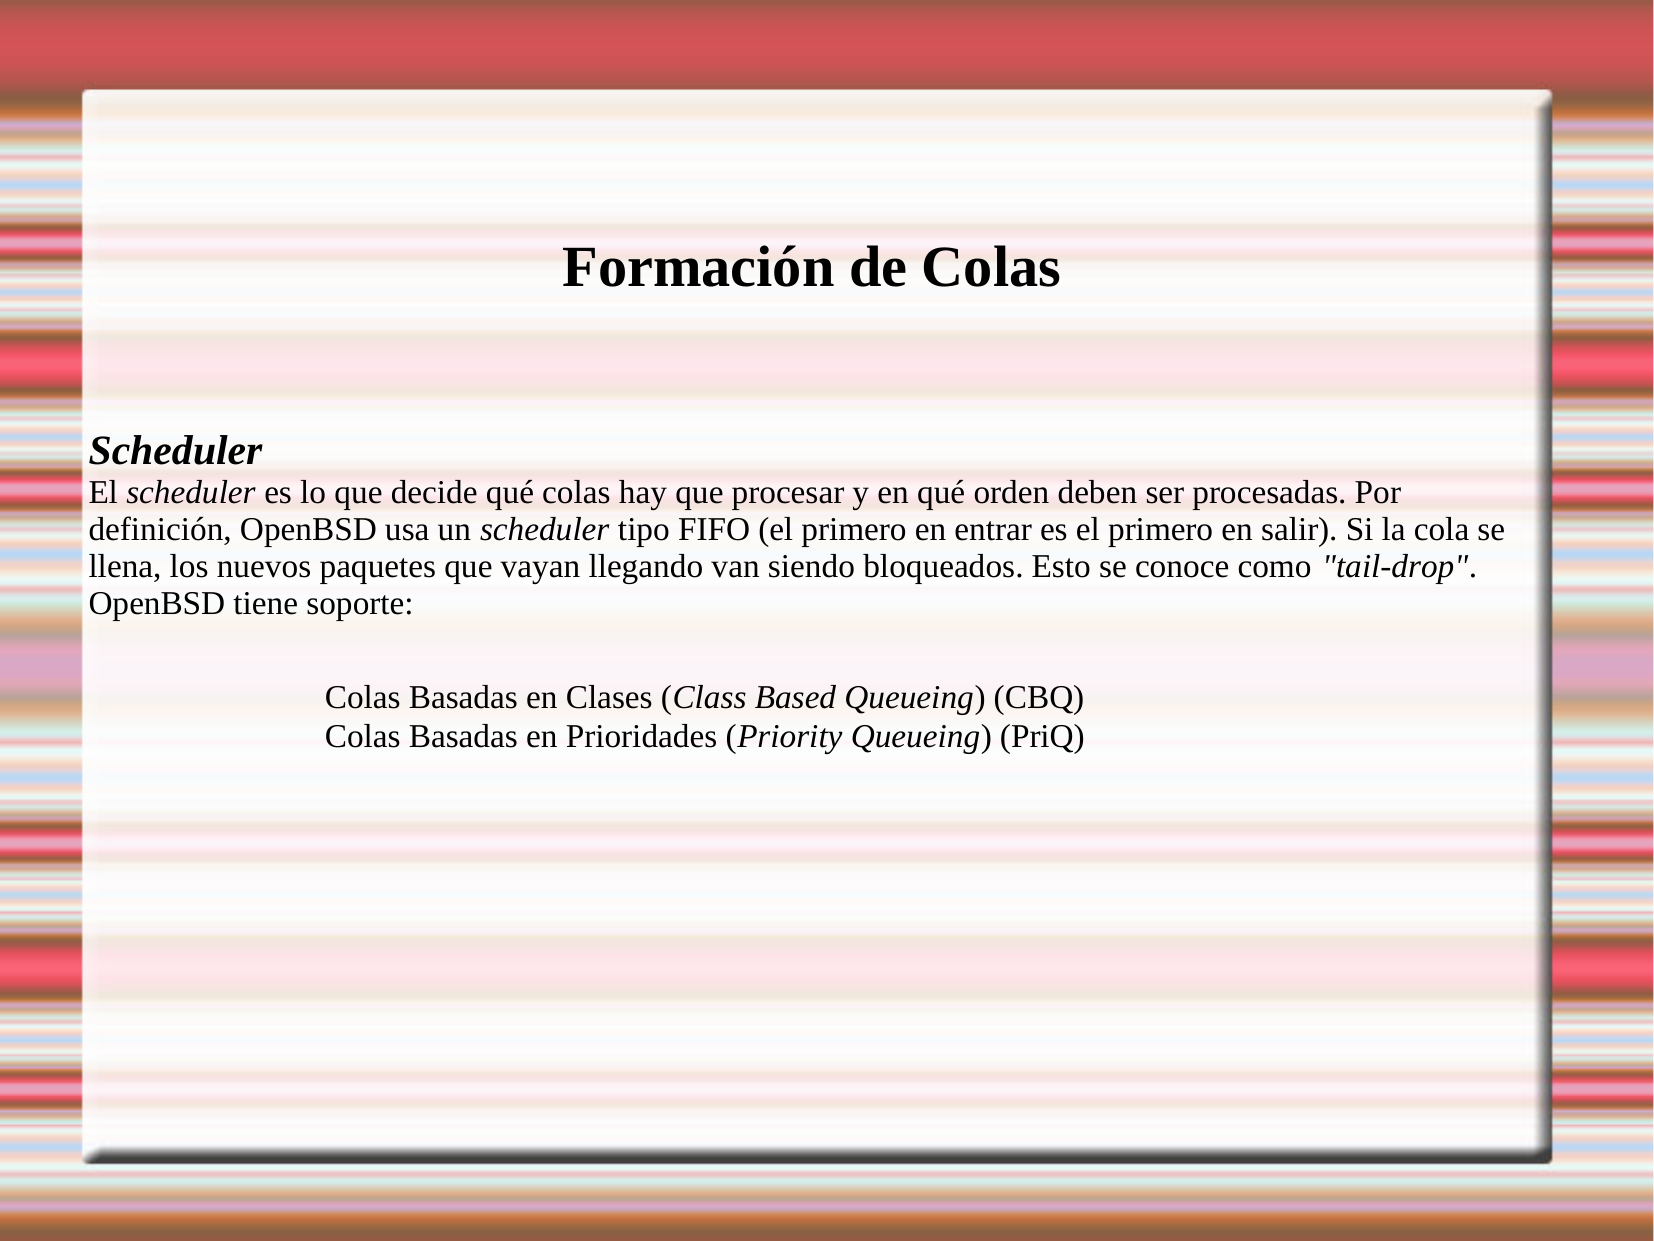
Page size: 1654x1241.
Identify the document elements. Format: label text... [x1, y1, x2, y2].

text_box Formación de Colas Scheduler El scheduler es lo que decide qué colas hay que procesar y en qué orden deben ser procesadas. Por definición, OpenBSD usa un scheduler tipo FIFO (el primero en entrar es el primero en salir). Si la cola se llena, los nuevos paquetes que vayan llegando van siendo bloqueados. Esto se conoce como "tail-drop". OpenBSD tiene soporte: Colas Basadas en Clases (Class Based Queueing) (CBQ) Colas Basadas en Prioridades (Priority Queueing) (PriQ) [88, 234, 1536, 916]
picture [0, 0, 1654, 1241]
